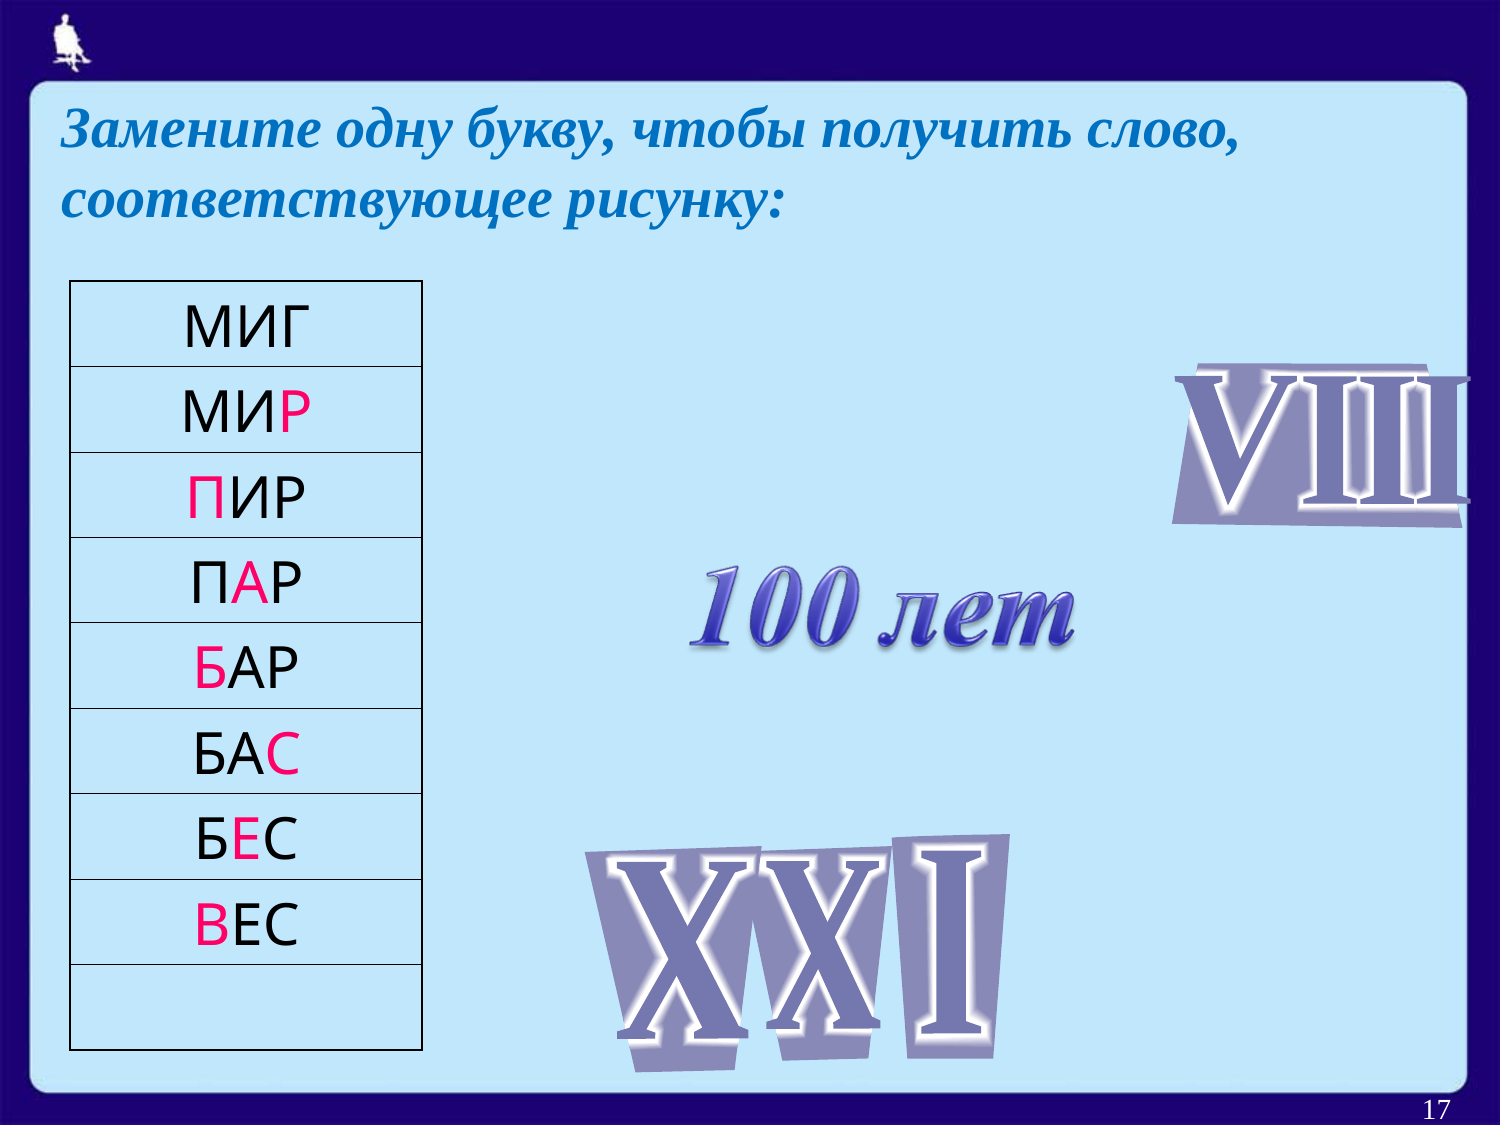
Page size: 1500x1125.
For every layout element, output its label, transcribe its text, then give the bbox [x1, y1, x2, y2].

table_header МИГ [71, 282, 421, 366]
table_cell МИР [71, 367, 421, 452]
table_cell ПИР [71, 453, 421, 537]
table_cell БАР [71, 623, 421, 708]
text_box Замените одну букву, чтобы получить слово, соответствующее рисунку: [46, 81, 1477, 238]
picture [0, 0, 1500, 1125]
table_cell БЕС [71, 794, 421, 879]
table_cell БАС [71, 709, 421, 793]
text_box <номер> [1116, 1082, 1467, 1125]
table_cell ПАР [71, 538, 421, 622]
table_cell [71, 965, 421, 1049]
table_cell ВЕС [71, 880, 421, 964]
